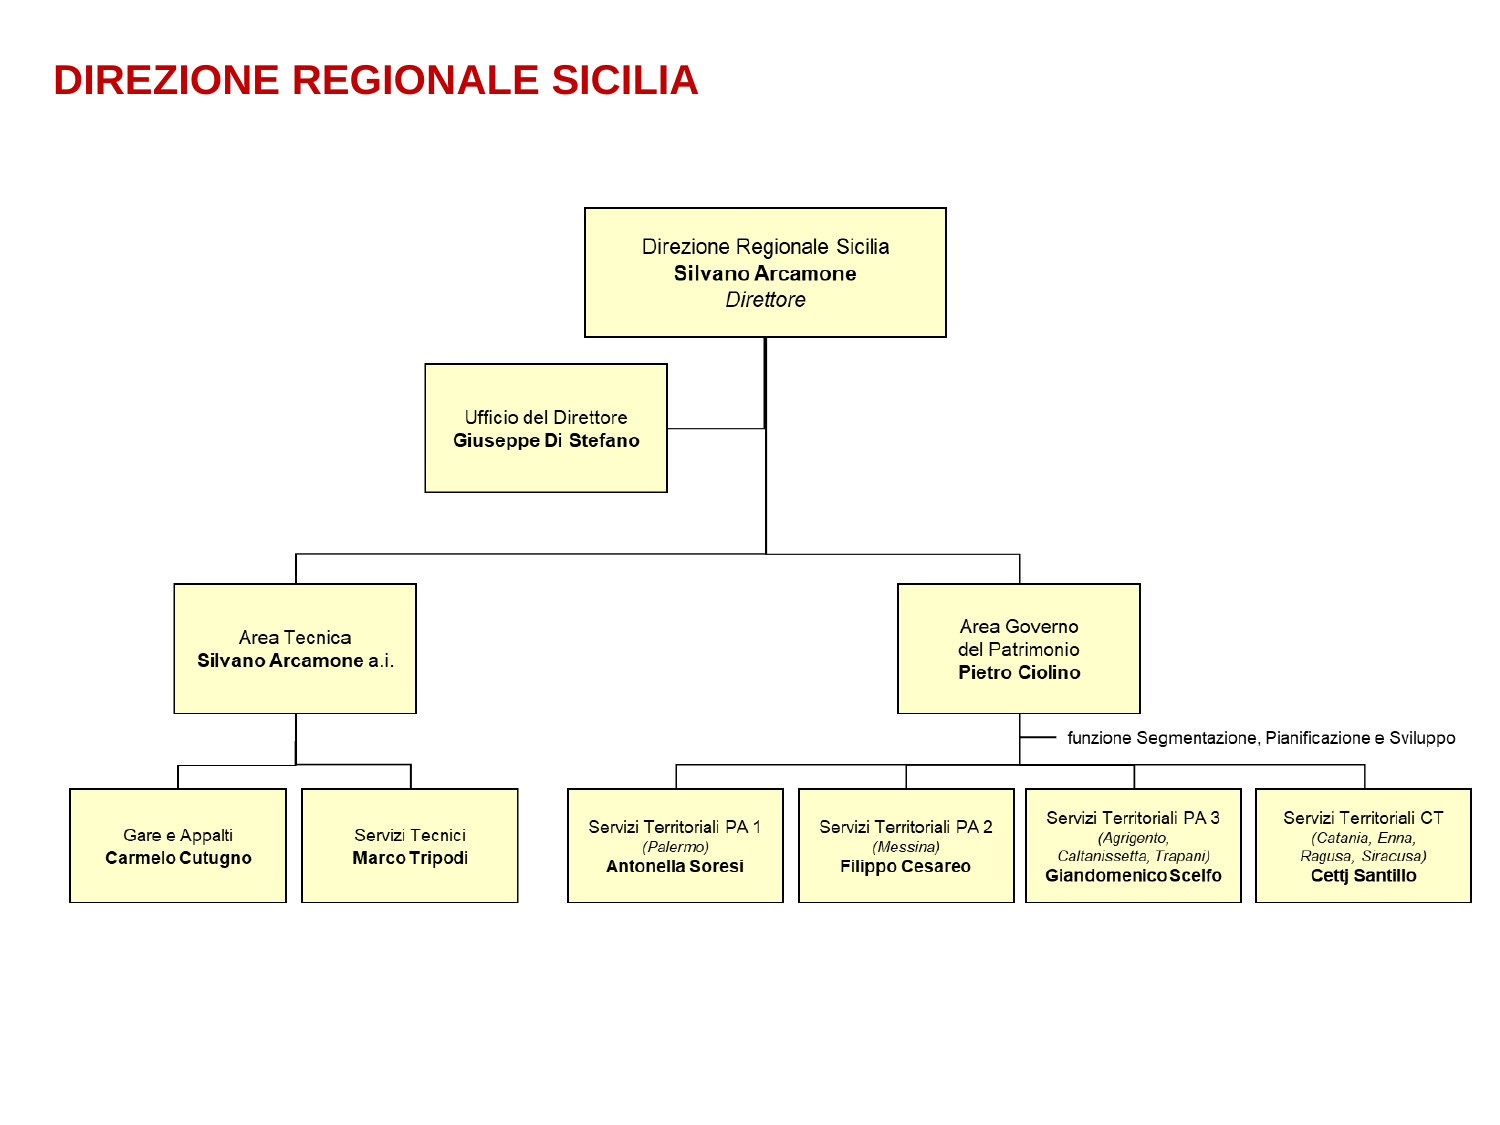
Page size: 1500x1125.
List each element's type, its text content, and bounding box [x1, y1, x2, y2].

text_box DIREZIONE REGIONALE SICILIA [38, 45, 1500, 128]
picture [69, 207, 1500, 903]
